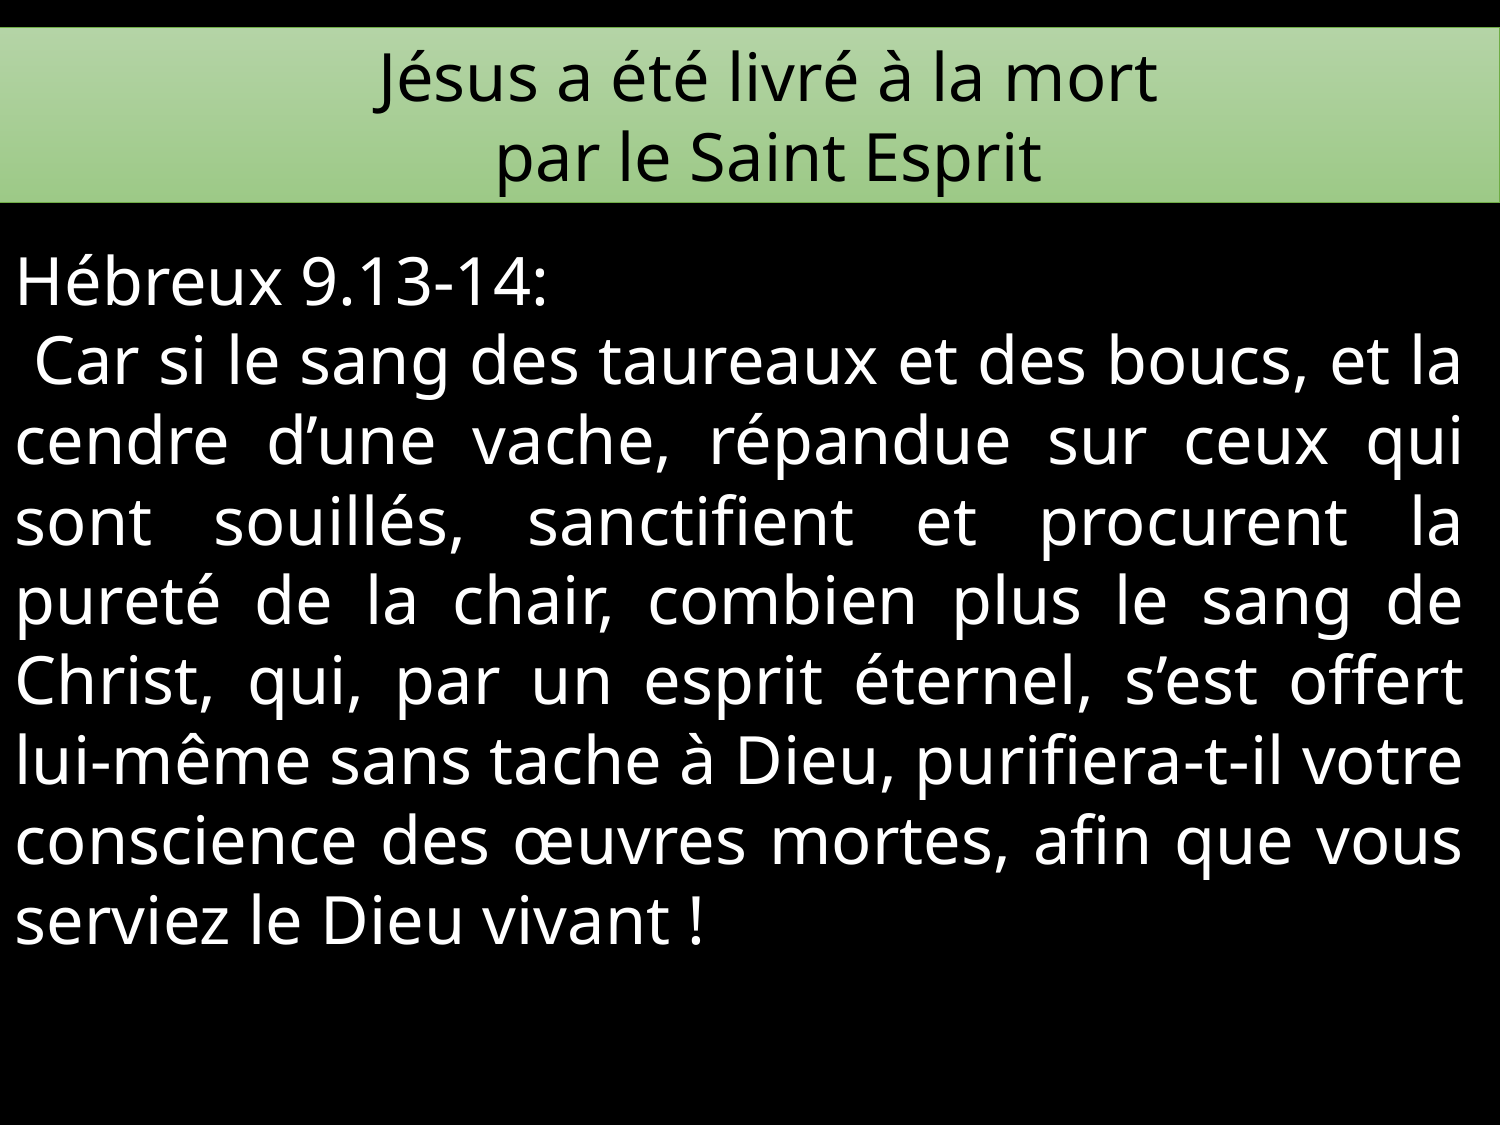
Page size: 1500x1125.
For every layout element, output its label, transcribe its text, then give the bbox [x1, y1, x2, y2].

text_box Jésus a été livré à la mort par le Saint Esprit [0, 27, 1500, 203]
text_box Hébreux 9.13-14: Car si le sang des taureaux et des boucs, et la cendre d’une vache, répandue sur ceux qui sont souillés, sanctifient et procurent la pureté de la chair, combien plus le sang de Christ, qui, par un esprit éternel, s’est offert lui-même sans tache à Dieu, purifiera-t-il votre conscience des œuvres mortes, afin que vous serviez le Dieu vivant ! [0, 230, 1481, 966]
